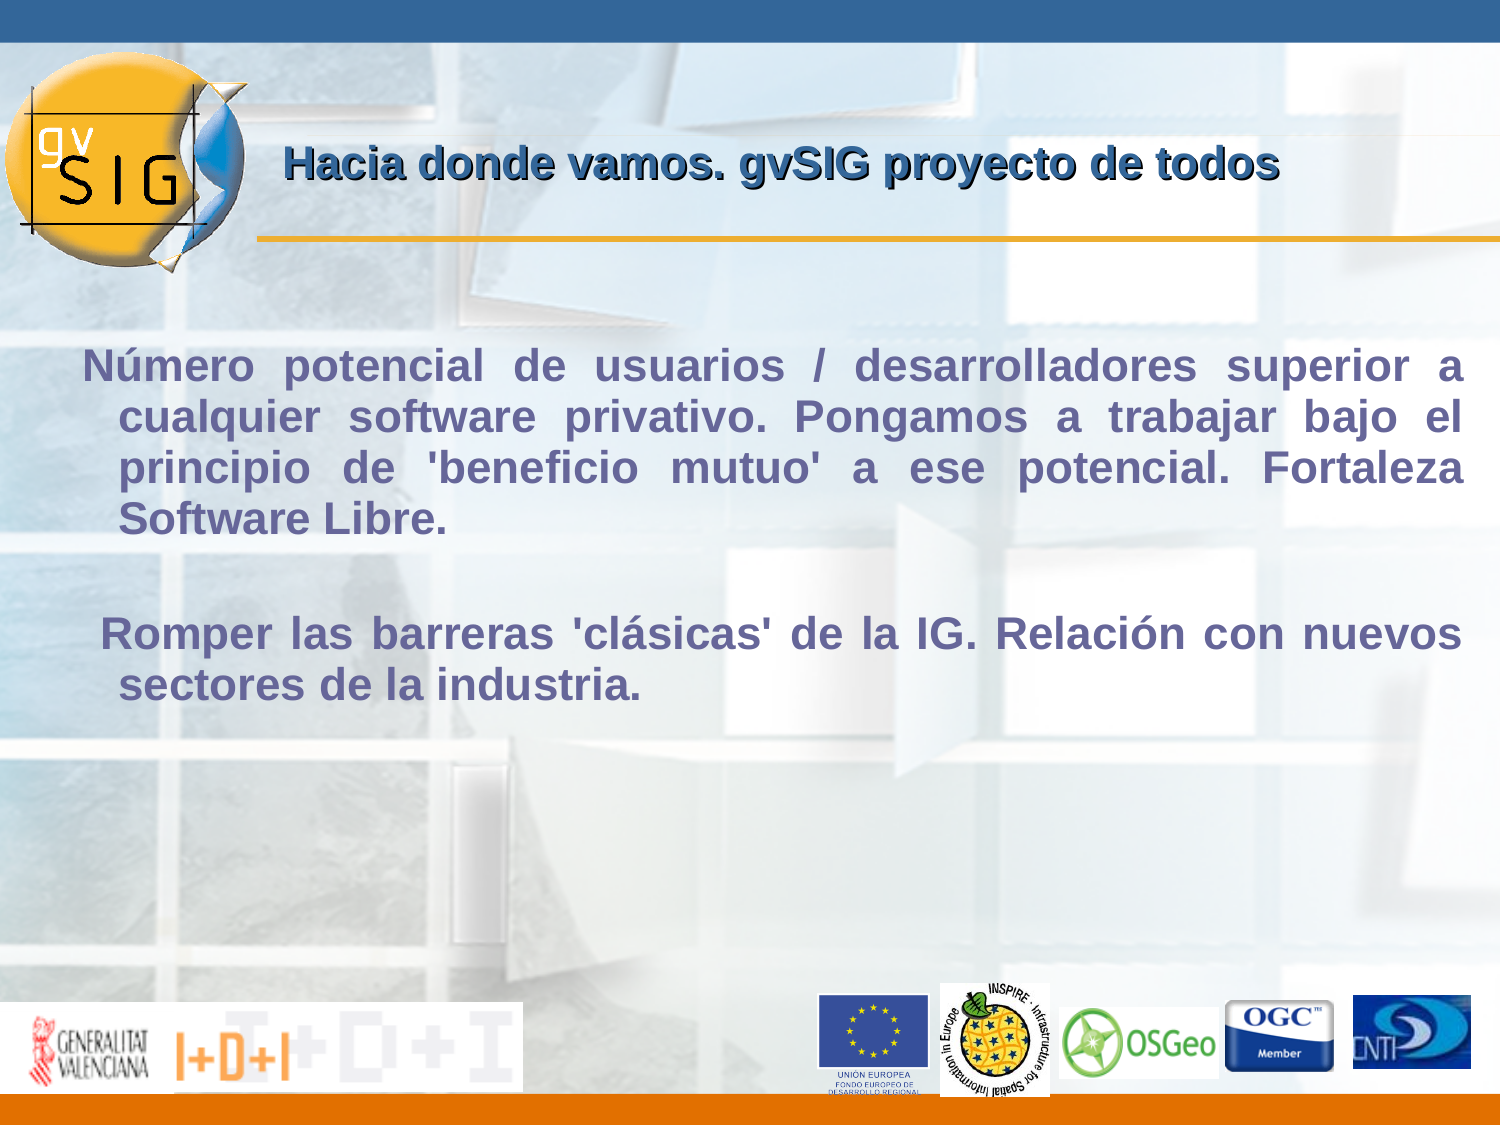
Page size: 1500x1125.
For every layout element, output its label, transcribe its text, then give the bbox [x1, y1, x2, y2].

picture [940, 983, 1050, 1097]
text_box Hacia donde vamos. gvSIG proyecto de todos [267, 131, 1500, 206]
picture [1225, 1000, 1334, 1072]
text_box Número potencial de usuarios / desarrolladores superior a cualquier software privativo. Pongamos a trabajar bajo el principio de 'beneficio mutuo' a ese potencial. Fortaleza Software Libre. Romper las barreras 'clásicas' de la IG. Relación con nuevos sectores de la industria. [0, 339, 1465, 767]
picture [1353, 995, 1471, 1069]
picture [0, 1002, 523, 1094]
picture [1059, 1007, 1219, 1079]
picture [0, 49, 250, 276]
picture [817, 993, 930, 1095]
